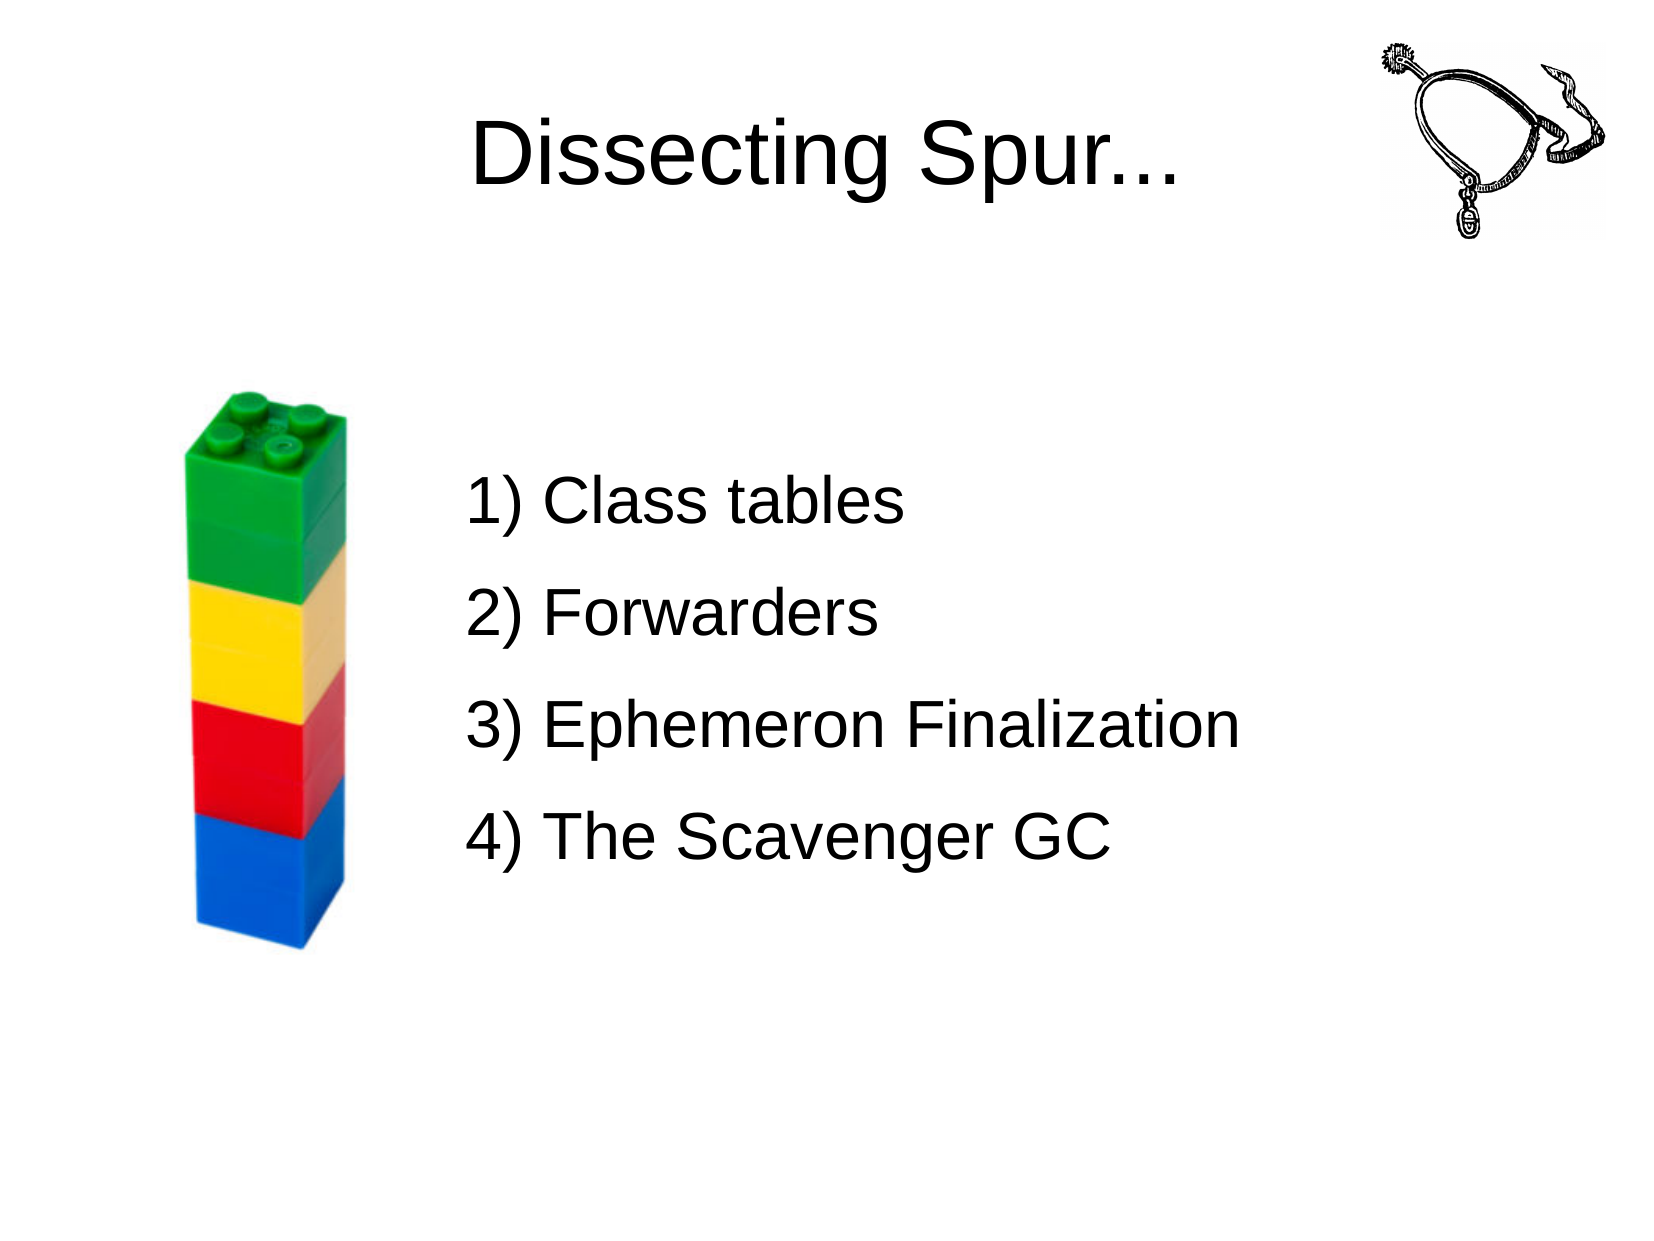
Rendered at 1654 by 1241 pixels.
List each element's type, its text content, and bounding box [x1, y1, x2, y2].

picture [0, 142, 580, 1081]
picture [1380, 42, 1606, 241]
title Dissecting Spur... [82, 49, 1571, 257]
subtitle Class tables Forwarders Ephemeron Finalization The Scavenger GC [465, 290, 1571, 1010]
